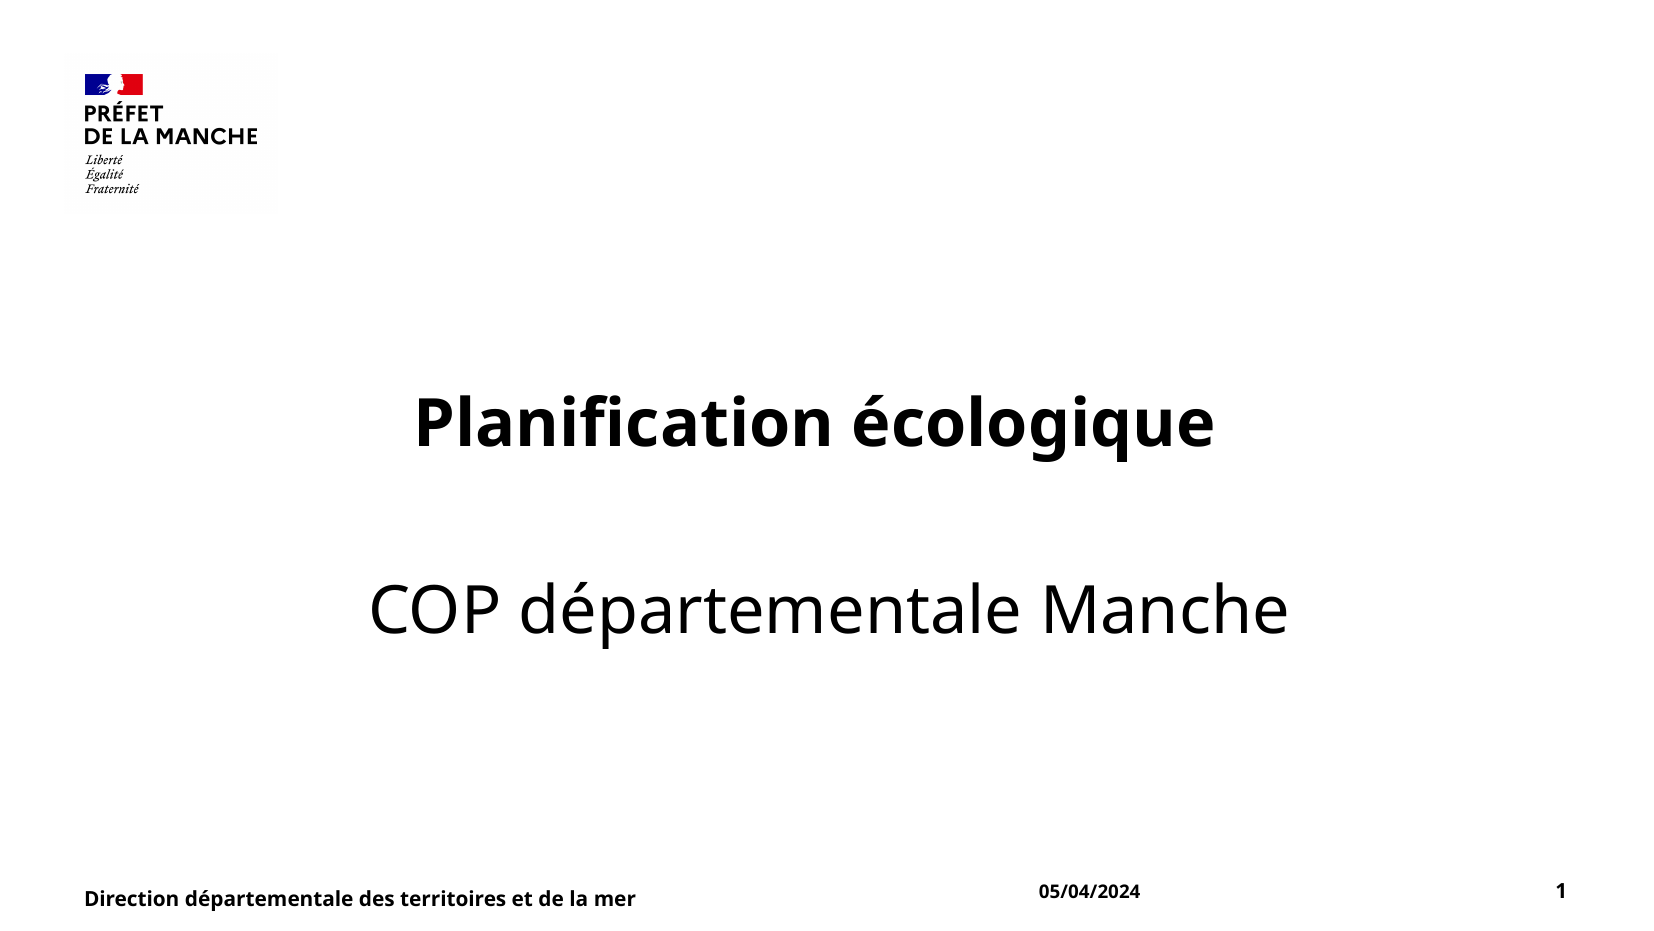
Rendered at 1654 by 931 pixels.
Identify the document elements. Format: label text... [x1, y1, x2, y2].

title Planification écologique [70, 339, 1560, 503]
text_box COP départementale Manche [57, 554, 1603, 733]
picture [64, 53, 278, 214]
